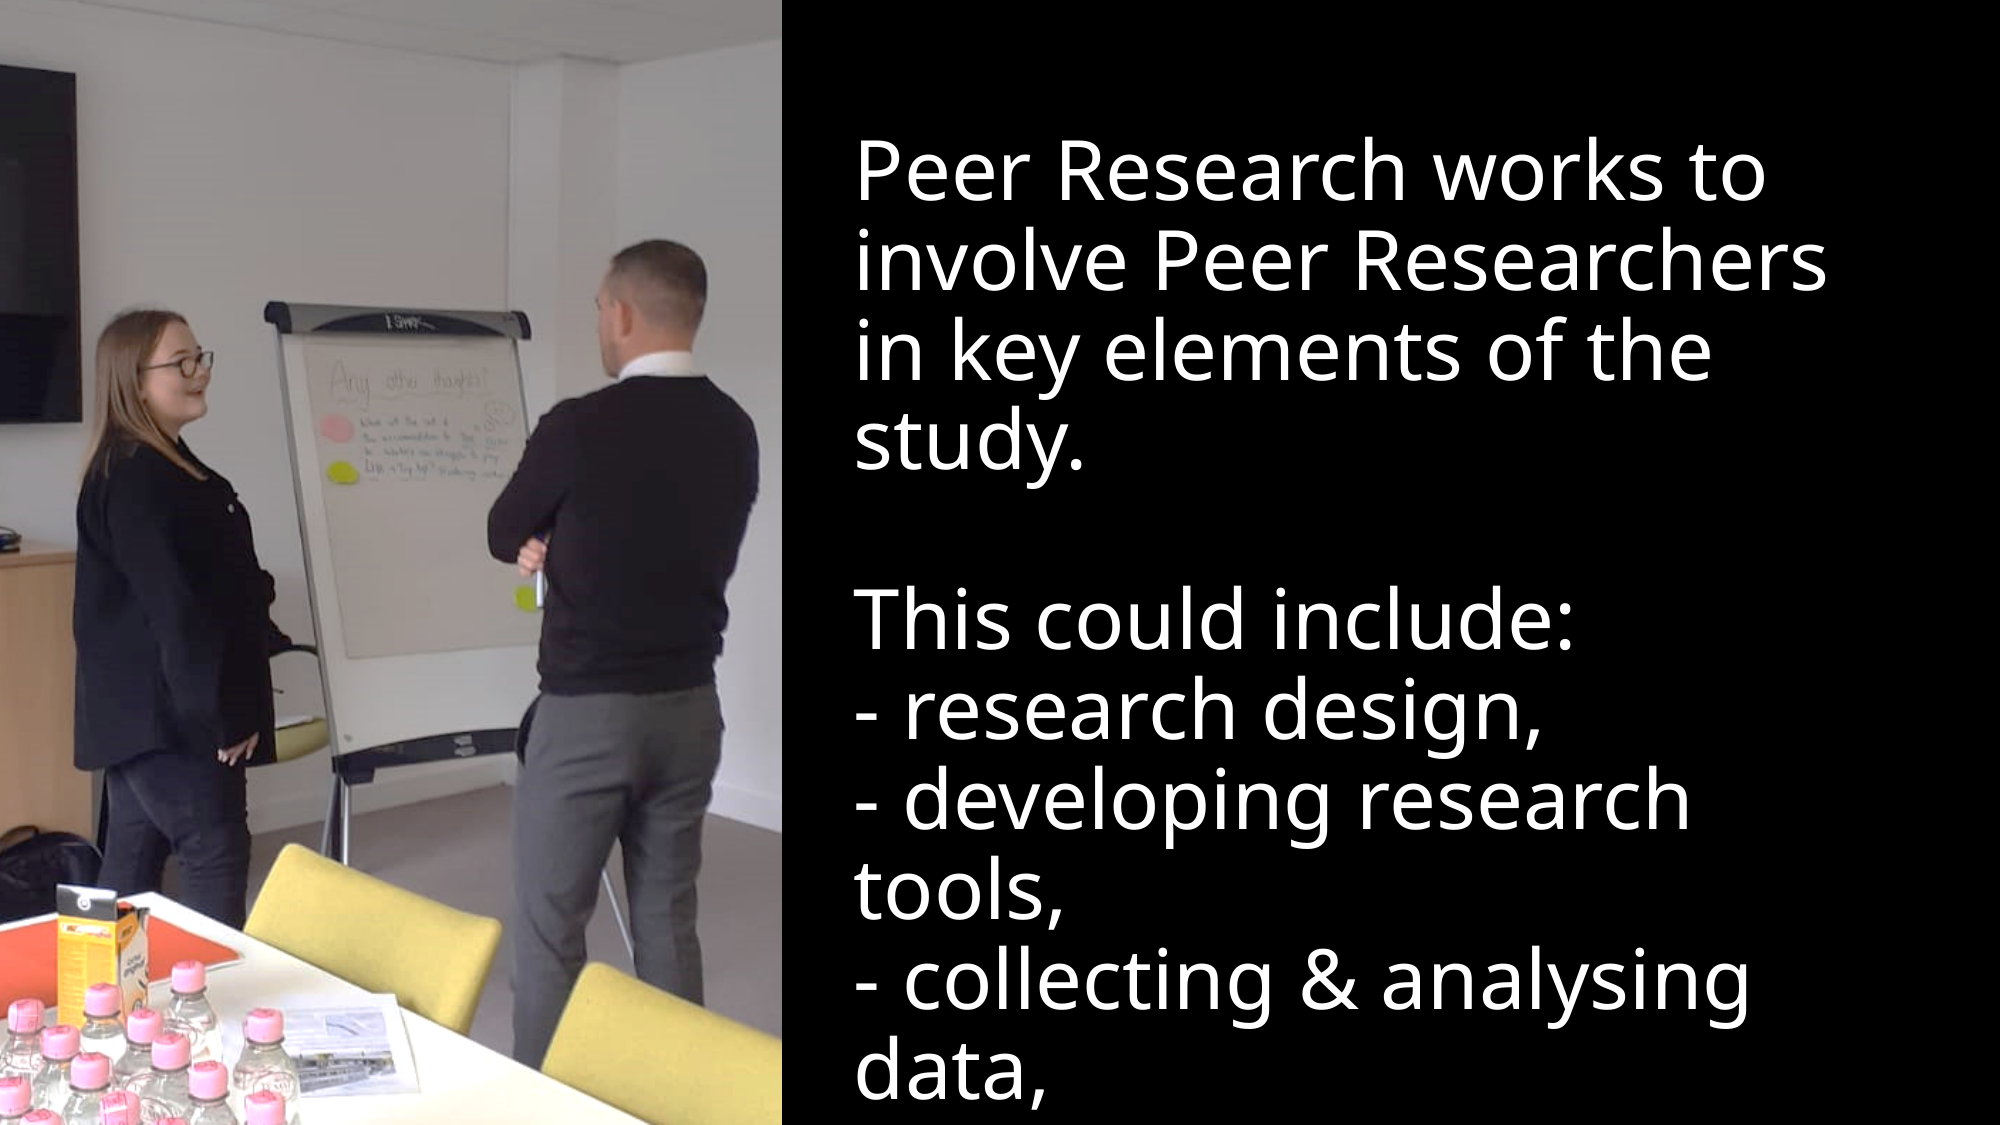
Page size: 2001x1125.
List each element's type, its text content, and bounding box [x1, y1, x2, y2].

picture [0, 0, 782, 1125]
title Peer Research works to involve Peer Researchers in key elements of the study. This could include: - research design, - developing research tools, - collecting & analysing data, -writing up findings [839, 120, 1868, 1003]
